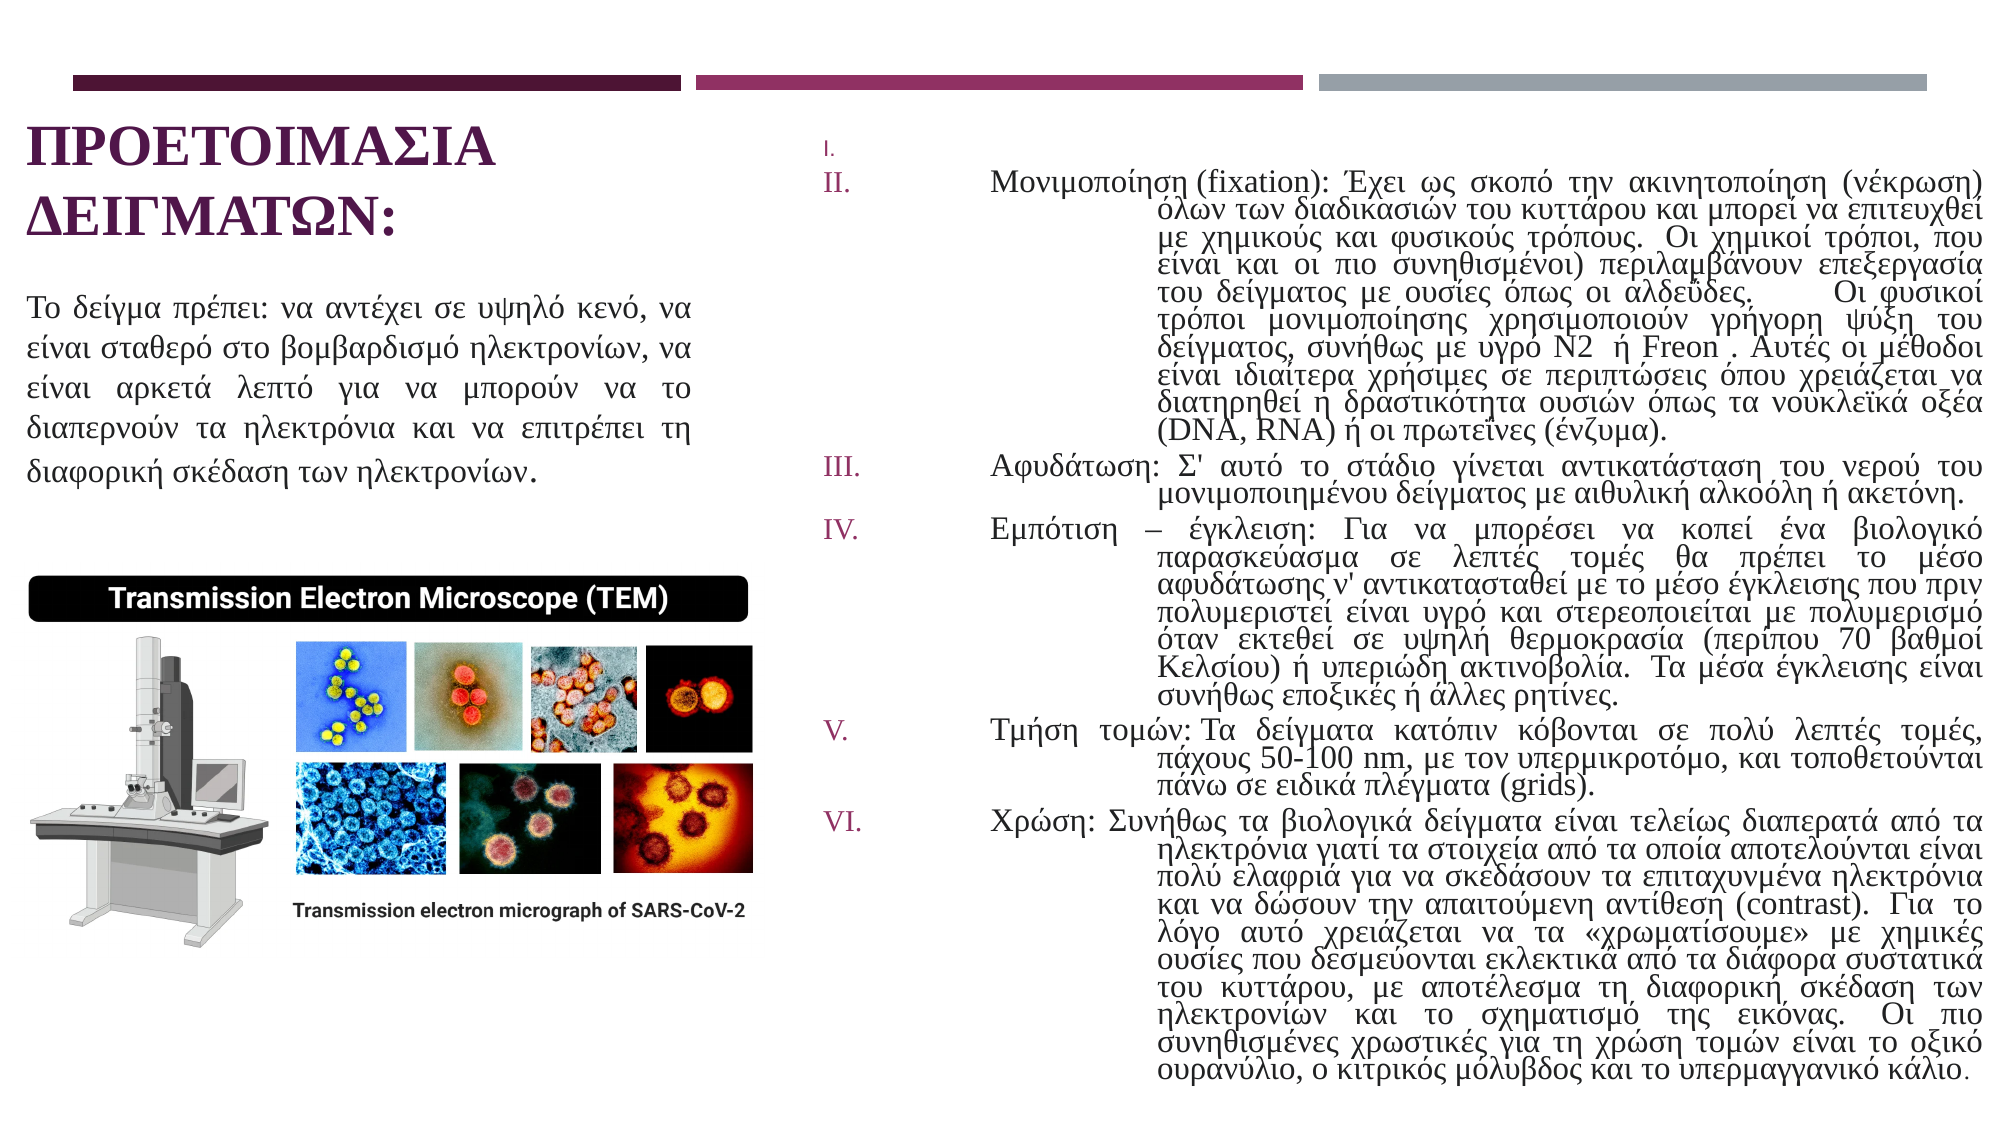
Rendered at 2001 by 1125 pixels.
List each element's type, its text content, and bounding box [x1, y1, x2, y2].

picture [11, 562, 765, 958]
text_box Το δείγμα πρέπει: να αντέχει σε υψηλό κενό, να είναι σταθερό στο βομβαρδισμό ηλεκτρονίων, να είναι αρκετά λεπτό για να μπορούν να το διαπερνούν τα ηλεκτρόνια και να επιτρέπει τη διαφορική σκέδαση των ηλεκτρονίων. [11, 277, 717, 546]
list Μονιμοποίηση (fixation): Έχει ως σκοπό την ακινητοποίηση (νέκρωση) όλων των διαδικασιών του κυττάρου και μπορεί να επιτευχθεί με χημικούς και φυσικούς τρόπους. Οι χημικοί τρόποι, που είναι και οι πιο συνηθισμένοι) περιλαμβάνουν επεξεργασία του δείγματος με ουσίες όπως οι αλδεΰδες. Οι φυσικοί τρόποι μονιμοποίησης χρησιμοποιούν γρήγορη ψύξη του δείγματος, συνήθως με υγρό Ν2 ή Freon . Αυτές οι μέθοδοι είναι ιδιαίτερα χρήσιμες σε περιπτώσεις όπου χρειάζεται να διατηρηθεί η δραστικότητα ουσιών όπως τα νουκλεϊκά οξέα (DNA, RNA) ή οι πρωτεΐνες (ένζυμα). Αφυδάτωση: Σ' αυτό το στάδιο γίνεται αντικατάσταση του νερού του μονιμοποιημένου δείγματος με αιθυλική αλκοόλη ή ακετόνη. Εμπότιση – έγκλειση: Για να μπορέσει να κοπεί ένα βιολογικό παρασκεύασμα σε λεπτές τομές θα πρέπει το μέσο αφυδάτωσης ν' αντικατασταθεί με το μέσο έγκλεισης που πριν πολυμεριστεί είναι υγρό και στερεοποιείται με πολυμερισμό όταν εκτεθεί σε υψηλή θερμοκρασία (περίπου 70 βαθμοί Κελσίου) ή υπεριώδη ακτινοβολία. Τα μέσα έγκλεισης είναι συνήθως εποξικές ή άλλες ρητίνες. Τμήση τομών: Τα δείγματα κατόπιν κόβονται σε πολύ λεπτές τομές, πάχους 50-100 nm, με τον υπερμικροτόμο, και τοποθετούνται πάνω σε ειδικά πλέγματα (grids). Χρώση: Συνήθως τα βιολογικά δείγματα είναι τελείως διαπερατά από τα ηλεκτρόνια γιατί τα στοιχεία από τα οποία αποτελούνται είναι πολύ ελαφριά για να σκεδάσουν τα επιταχυνμένα ηλεκτρόνια και να δώσουν την απαιτούμενη αντίθεση (contrast). Για το λόγο αυτό χρειάζεται να τα «χρωματίσουμε» με χημικές ουσίες που δεσμεύονται εκλεκτικά από τα διάφορα συστατικά του κυττάρου, με αποτέλεσμα τη διαφορική σκέδαση των ηλεκτρονίων και το σχηματισμό της εικόνας. Οι πιο συνηθισμένες χρωστικές για τη χρώση τομών είναι το οξικό ουρανύλιο, ο κιτρικός μόλυβδος και το υπερμαγγανικό κάλιο. [808, 124, 2000, 1111]
title ΠΡΟΕΤΟΙΜΑΣΙΑ ΔΕΙΓΜΑΤΩΝ: [11, 92, 675, 255]
